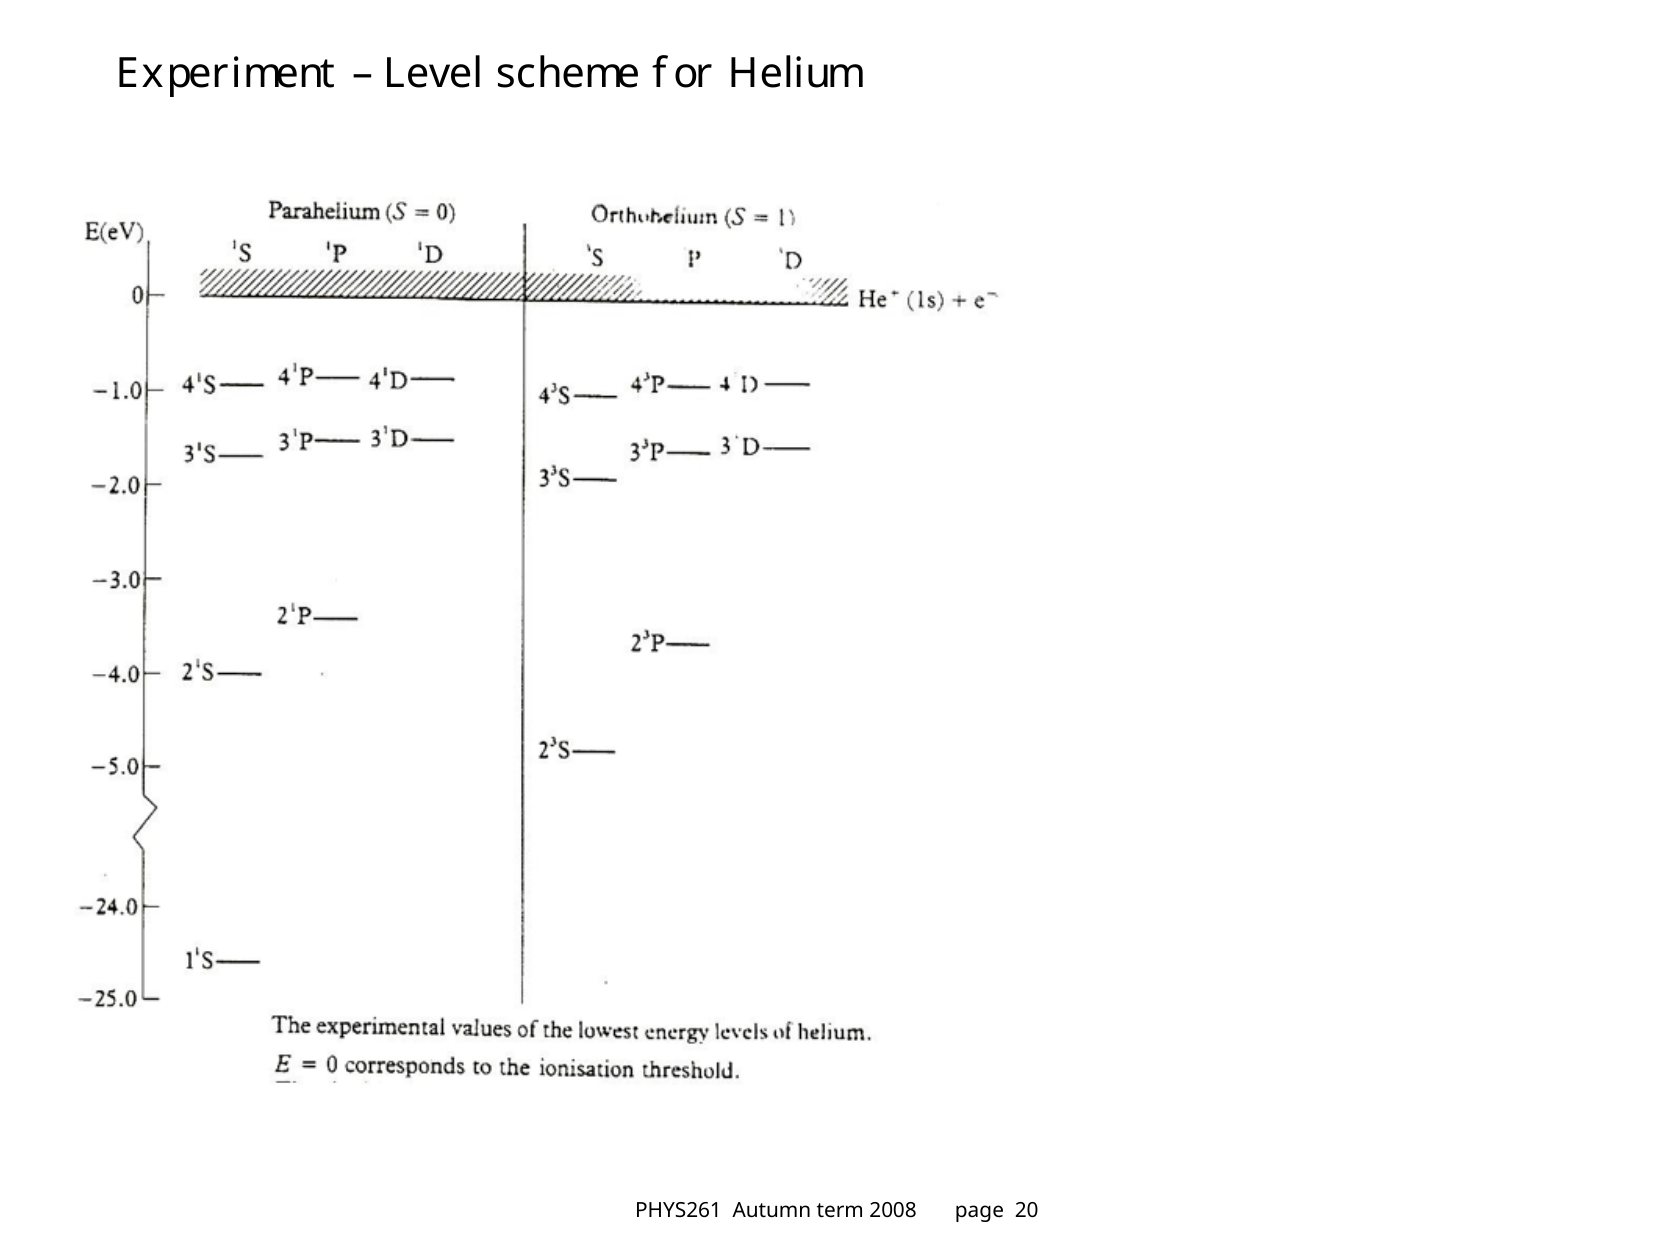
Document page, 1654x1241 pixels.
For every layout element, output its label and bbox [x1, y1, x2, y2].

picture [62, 191, 1083, 1094]
chart [114, 41, 1119, 219]
